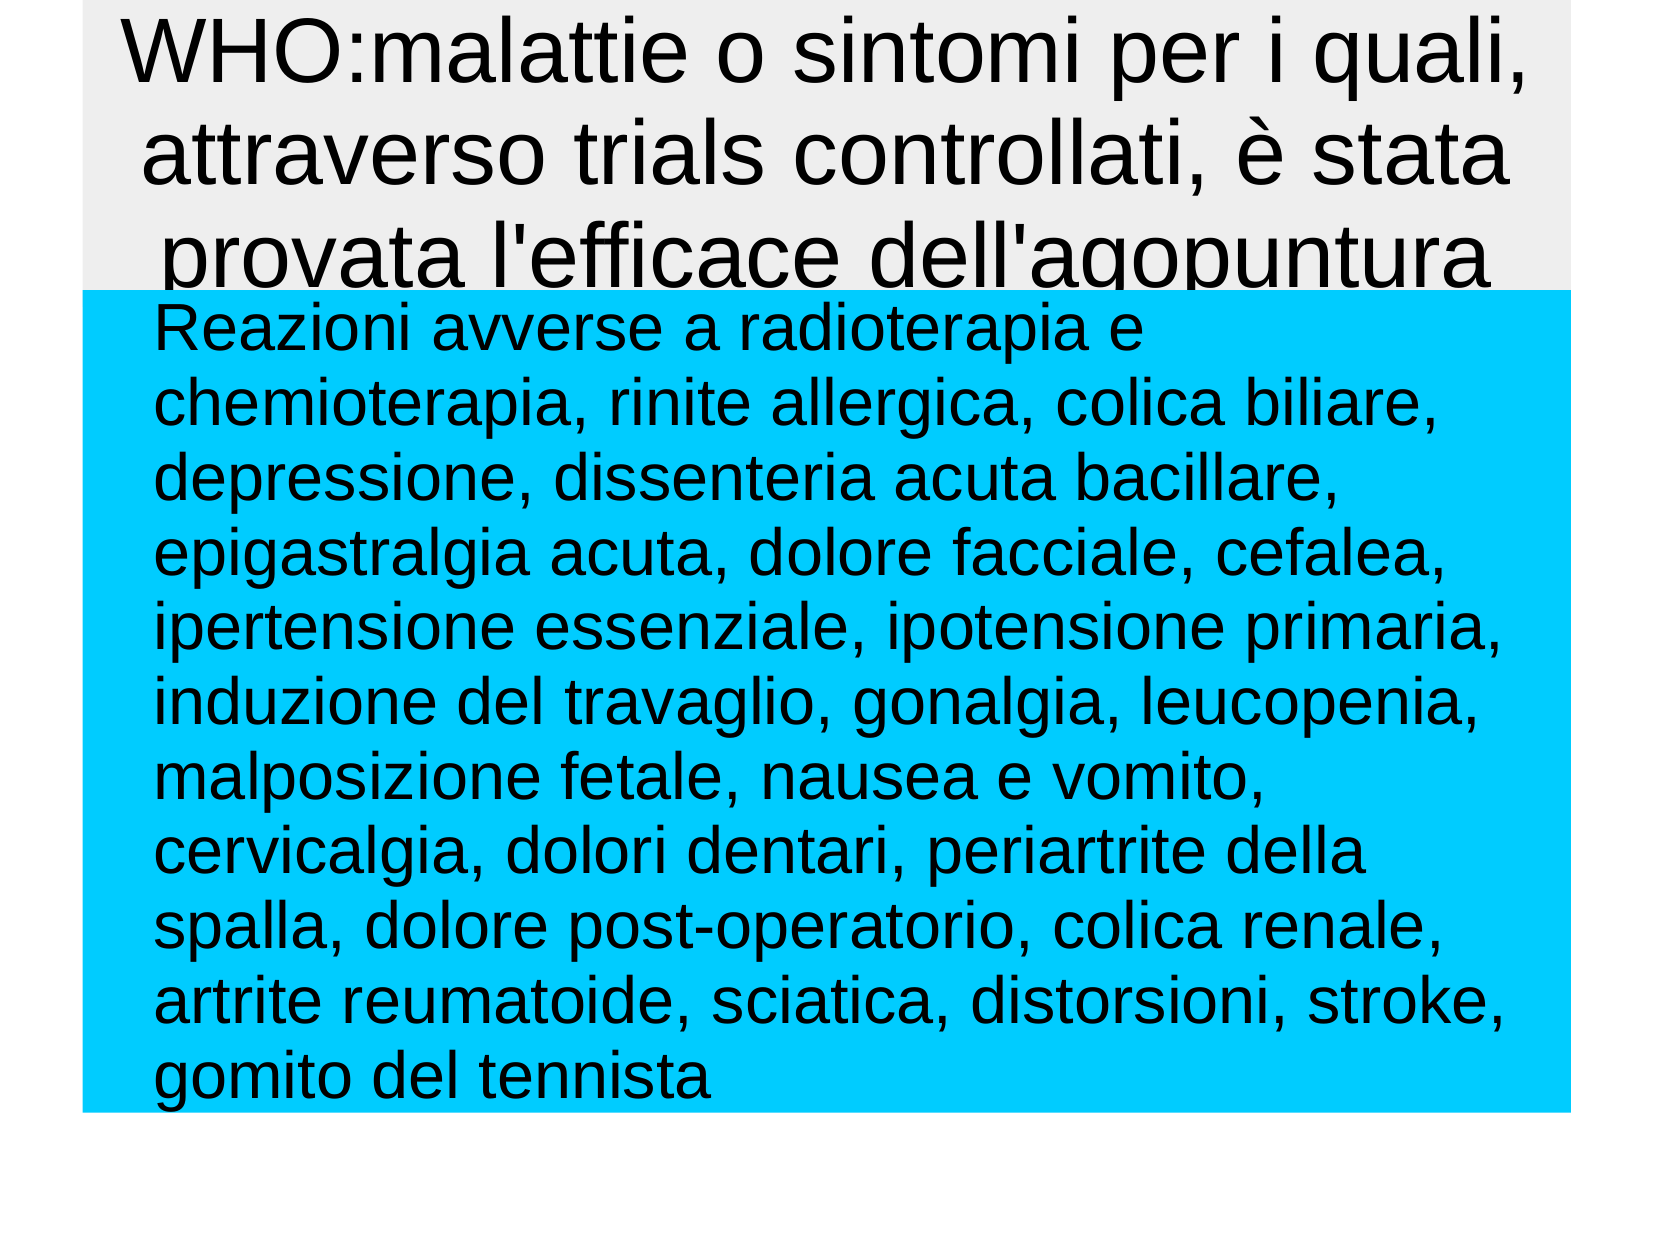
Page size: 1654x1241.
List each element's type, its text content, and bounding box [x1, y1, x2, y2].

list Reazioni avverse a radioterapia e chemioterapia, rinite allergica, colica biliare, depressione, dissenteria acuta bacillare, epigastralgia acuta, dolore facciale, cefalea, ipertensione essenziale, ipotensione primaria, induzione del travaglio, gonalgia, leucopenia, malposizione fetale, nausea e vomito, cervicalgia, dolori dentari, periartrite della spalla, dolore post-operatorio, colica renale, artrite reumatoide, sciatica, distorsioni, stroke, gomito del tennista [82, 290, 1571, 1113]
title WHO:malattie o sintomi per i quali, attraverso trials controllati, è stata provata l'efficace dell'agopuntura [82, 0, 1571, 290]
